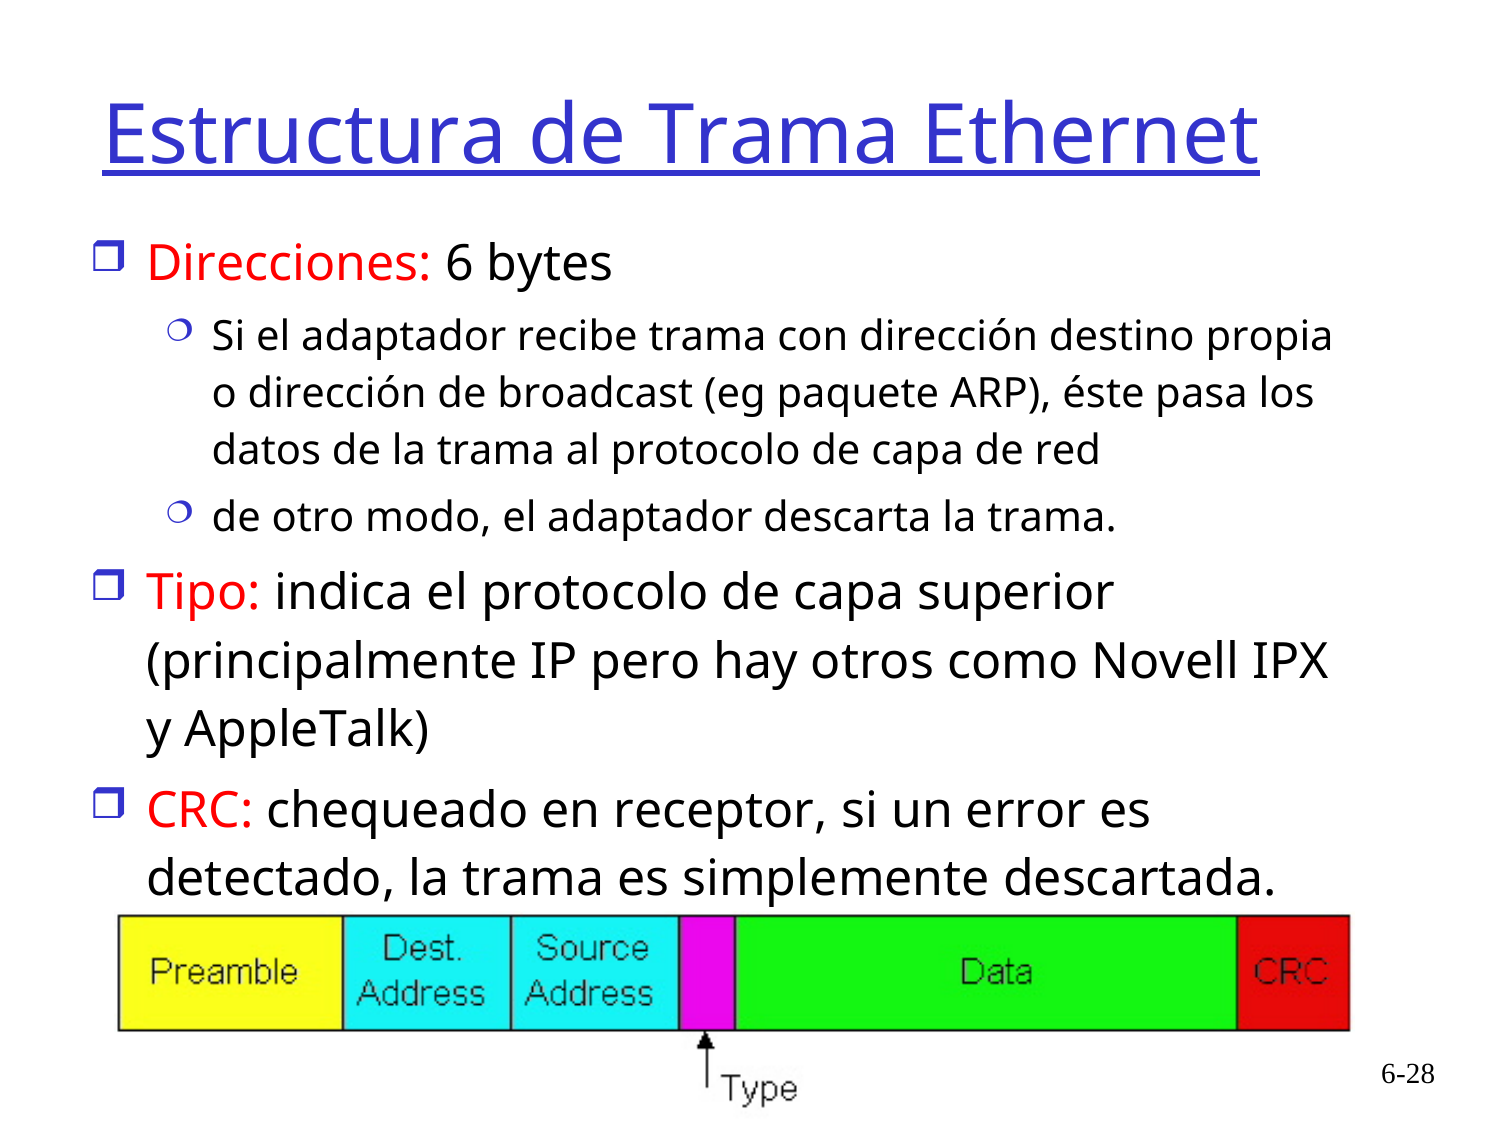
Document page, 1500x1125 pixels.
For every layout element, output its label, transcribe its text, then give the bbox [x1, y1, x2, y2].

picture [114, 911, 1355, 1125]
title Estructura de Trama Ethernet [87, 37, 1363, 225]
list Direcciones: 6 bytes Si el adaptador recibe trama con dirección destino propia o dirección de broadcast (eg paquete ARP), éste pasa los datos de la trama al protocolo de capa de red de otro modo, el adaptador descarta la trama. Tipo: indica el protocolo de capa superior (principalmente IP pero hay otros como Novell IPX y AppleTalk) CRC: chequeado en receptor, si un error es detectado, la trama es simplemente descartada. [75, 219, 1351, 1002]
